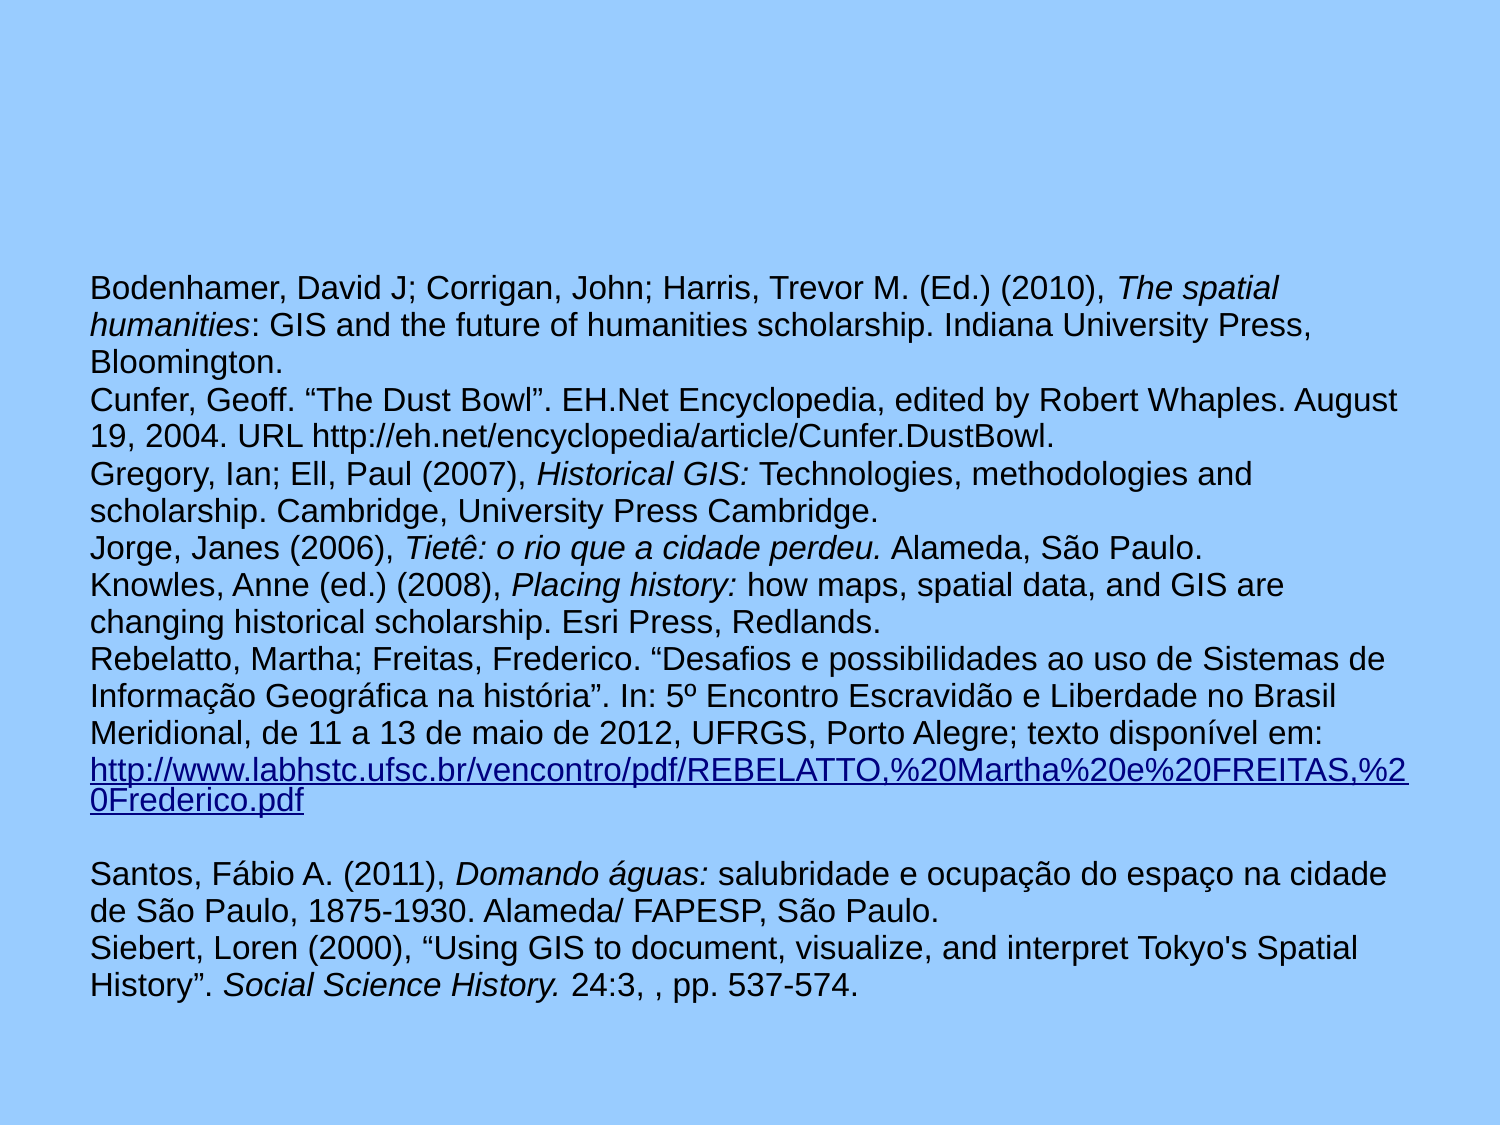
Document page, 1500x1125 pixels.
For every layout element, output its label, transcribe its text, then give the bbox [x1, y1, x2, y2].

text_box Bodenhamer, David J; Corrigan, John; Harris, Trevor M. (Ed.) (2010), The spatial humanities: GIS and the future of humanities scholarship. Indiana University Press, Bloomington. Cunfer, Geoff. “The Dust Bowl”. EH.Net Encyclopedia, edited by Robert Whaples. August 19, 2004. URL http://eh.net/encyclopedia/article/Cunfer.DustBowl. Gregory, Ian; Ell, Paul (2007), Historical GIS: Technologies, methodologies and scholarship. Cambridge, University Press Cambridge. Jorge, Janes (2006), Tietê: o rio que a cidade perdeu. Alameda, São Paulo. Knowles, Anne (ed.) (2008), Placing history: how maps, spatial data, and GIS are changing historical scholarship. Esri Press, Redlands. Rebelatto, Martha; Freitas, Frederico. “Desafios e possibilidades ao uso de Sistemas de Informação Geográfica na história”. In: 5º Encontro Escravidão e Liberdade no Brasil Meridional, de 11 a 13 de maio de 2012, UFRGS, Porto Alegre; texto disponível em: http://www.labhstc.ufsc.br/vencontro/pdf/REBELATTO,%20Martha%20e%20FREITAS,%20Frederico.pdf Santos, Fábio A. (2011), Domando águas: salubridade e ocupação do espaço na cidade de São Paulo, 1875-1930. Alameda/ FAPESP, São Paulo. Siebert, Loren (2000), “Using GIS to document, visualize, and interpret Tokyo's Spatial History”. Social Science History. 24:3, , pp. 537-574. [75, 262, 1425, 1125]
